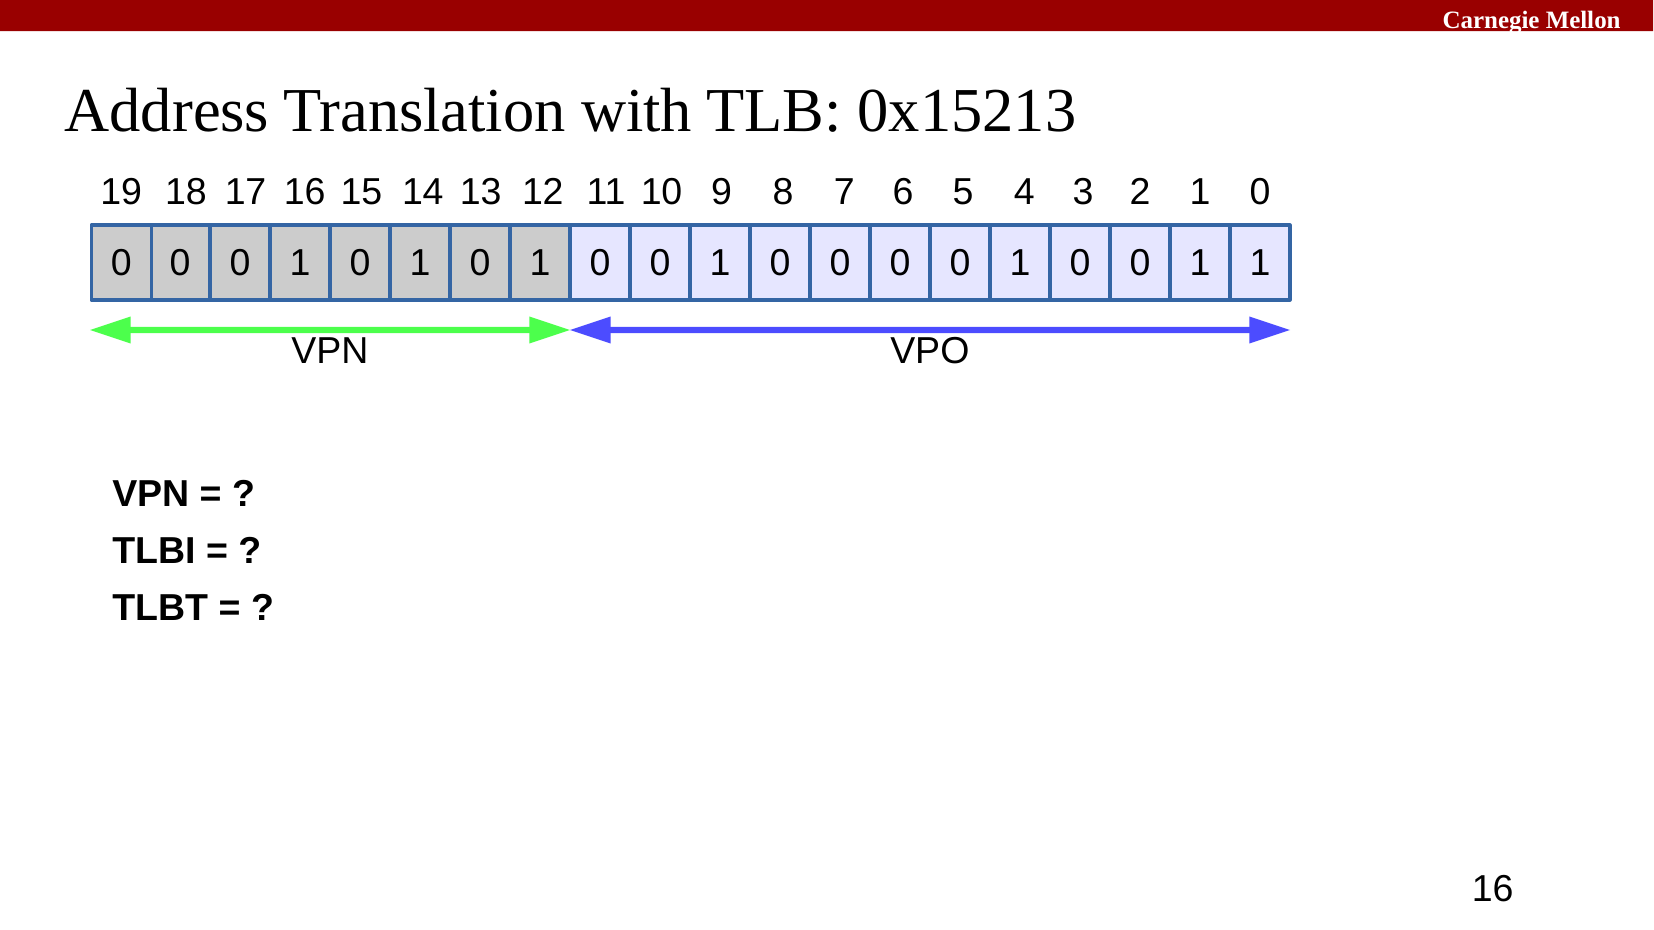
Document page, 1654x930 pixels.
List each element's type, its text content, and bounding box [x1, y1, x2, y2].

text_box 15 [341, 163, 398, 221]
text_box 0 [570, 225, 631, 301]
text_box 0 [871, 225, 930, 301]
text_box 1 [1170, 225, 1231, 301]
text_box 16 [282, 163, 341, 221]
text_box 6 [877, 163, 929, 221]
text_box 0 [930, 225, 991, 301]
text_box TLBT = ? [97, 578, 290, 636]
text_box 1 [271, 225, 330, 301]
text_box 18 [157, 163, 222, 221]
text_box 19 [85, 163, 157, 221]
text_box 1 [391, 225, 450, 301]
text_box 5 [937, 163, 989, 221]
text_box 0 [450, 225, 511, 301]
text_box 7 [819, 163, 870, 221]
text_box 4 [999, 163, 1050, 221]
text_box 12 [517, 163, 579, 221]
text_box 14 [398, 163, 459, 221]
text_box VPN = ? [97, 465, 271, 521]
text_box 1 [690, 225, 751, 301]
text_box 0 [1050, 225, 1111, 301]
text_box 0 [152, 225, 210, 301]
text_box 2 [1114, 163, 1166, 221]
text_box 9 [698, 163, 747, 221]
text_box 0 [330, 225, 391, 301]
text_box 1 [991, 225, 1050, 301]
text_box 0 [210, 225, 271, 301]
text_box 0 [1234, 163, 1286, 221]
text_box 0 [1111, 225, 1170, 301]
text_box 1 [1174, 163, 1226, 221]
text_box 11 [579, 163, 640, 221]
text_box 0 [91, 225, 152, 301]
text_box 17 [222, 163, 282, 221]
text_box 10 [640, 163, 698, 221]
text_box 1 [511, 225, 570, 301]
text_box 1 [1231, 225, 1291, 301]
text_box 0 [751, 225, 810, 301]
text_box 3 [1057, 163, 1109, 221]
text_box 0 [810, 225, 871, 301]
title Address Translation with TLB: 0x15213 [64, 58, 1576, 163]
text_box 8 [757, 163, 809, 221]
text_box 0 [631, 225, 690, 301]
text_box 13 [459, 163, 517, 221]
text_box TLBI = ? [97, 521, 277, 578]
